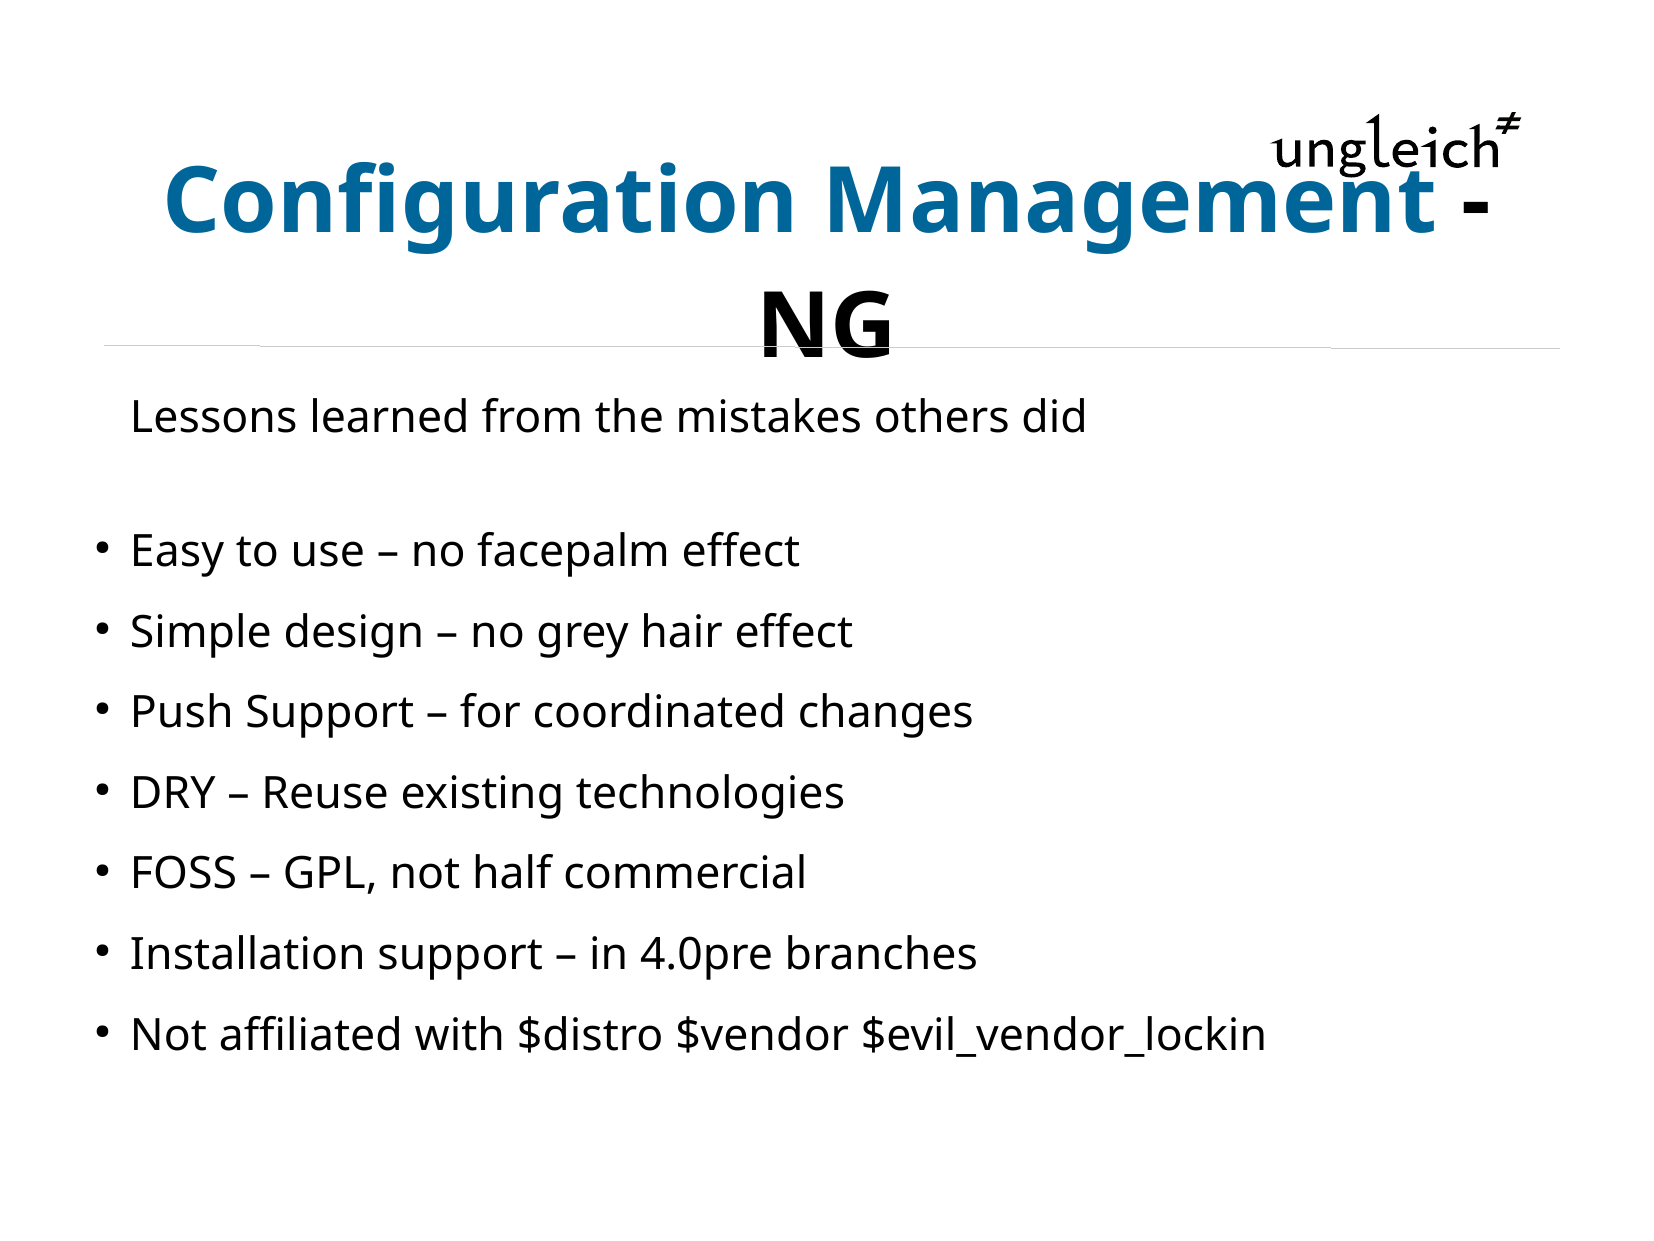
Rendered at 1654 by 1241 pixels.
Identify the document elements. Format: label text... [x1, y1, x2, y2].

title Configuration Management - NG [82, 155, 1571, 363]
list Lessons learned from the mistakes others did Easy to use – no facepalm effect Simple design – no grey hair effect Push Support – for coordinated changes DRY – Reuse existing technologies FOSS – GPL, not half commercial Installation support – in 4.0pre branches Not affiliated with $distro $vendor $evil_vendor_lockin [82, 384, 1538, 1071]
